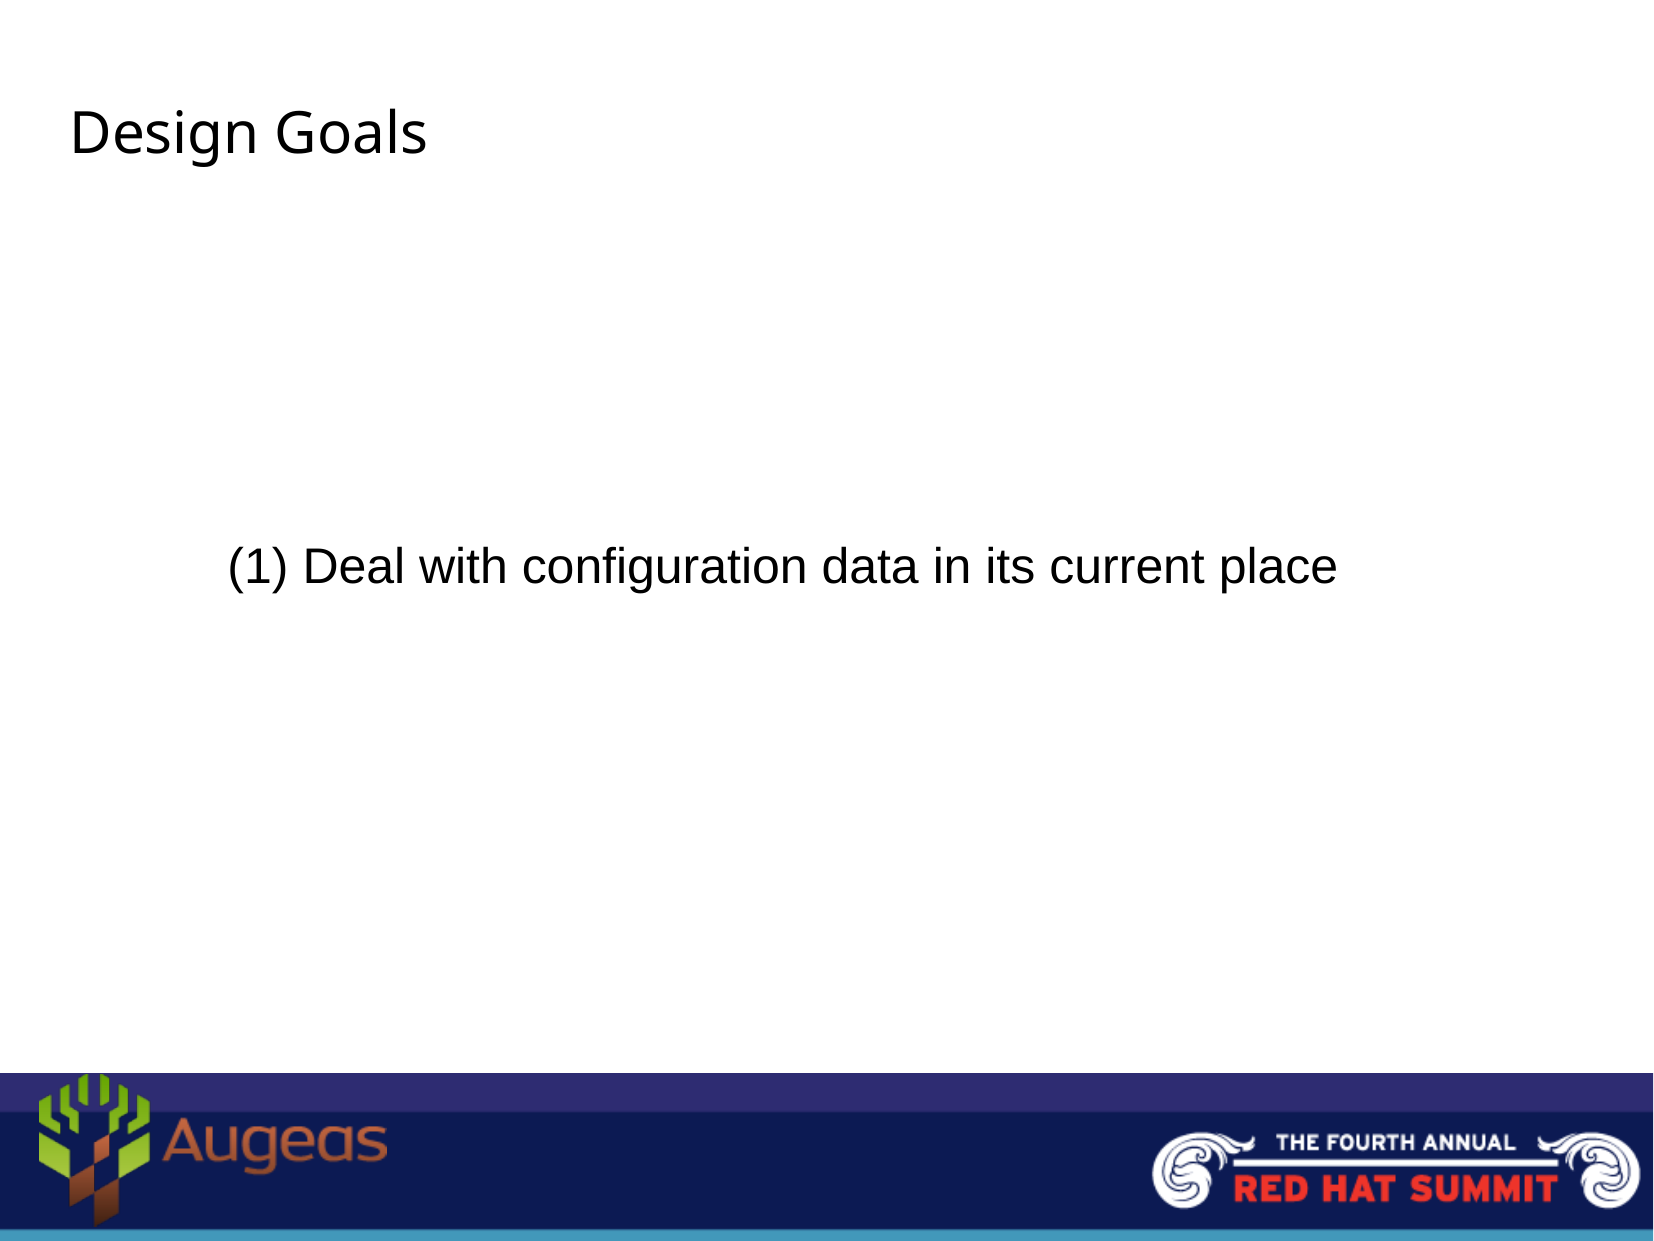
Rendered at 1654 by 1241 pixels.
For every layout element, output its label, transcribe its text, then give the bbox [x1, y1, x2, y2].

list (1) Deal with configuration data in its current place [71, 180, 1495, 1089]
title Design Goals [69, 71, 1501, 190]
picture [0, 1073, 1654, 1241]
